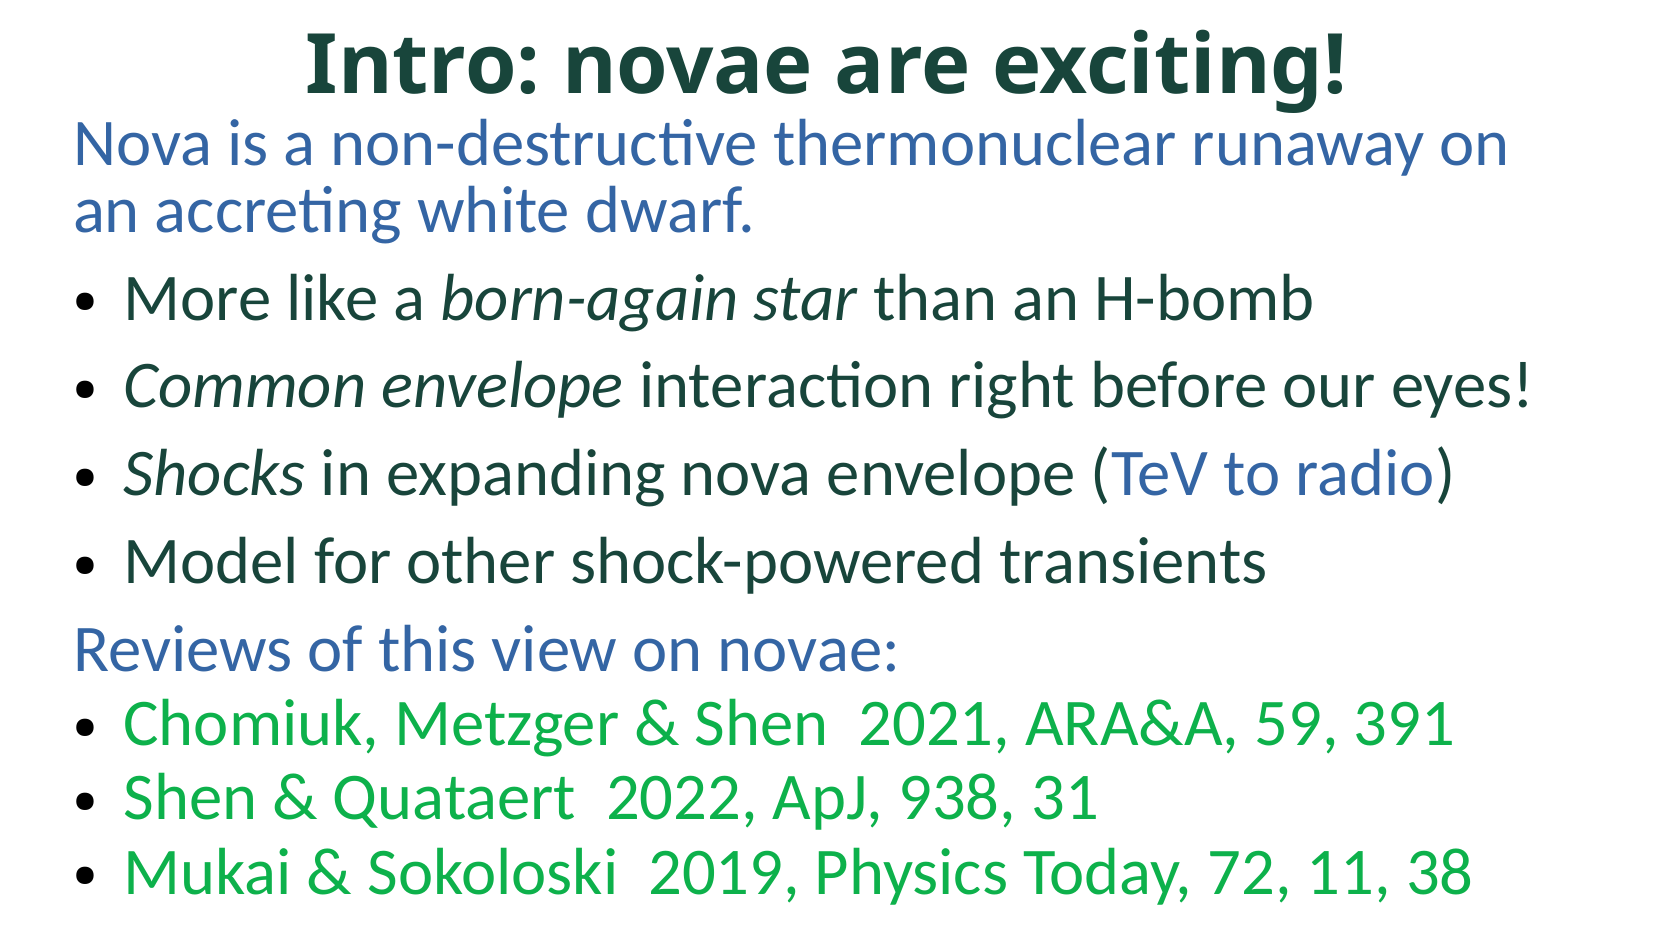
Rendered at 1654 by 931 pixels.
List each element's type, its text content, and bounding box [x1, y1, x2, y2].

title Intro: novae are exciting! [82, 0, 1571, 115]
subtitle Nova is a non-destructive thermonuclear runaway on an accreting white dwarf. More like a born-again star than an H-bomb Common envelope interaction right before our eyes! Shocks in expanding nova envelope (TeV to radio) Model for other shock-powered transients Reviews of this view on novae: Chomiuk, Metzger & Shen 2021, ARA&A, 59, 391 Shen & Quataert 2022, ApJ, 938, 31 Mukai & Sokoloski 2019, Physics Today, 72, 11, 38 [73, 115, 1581, 912]
